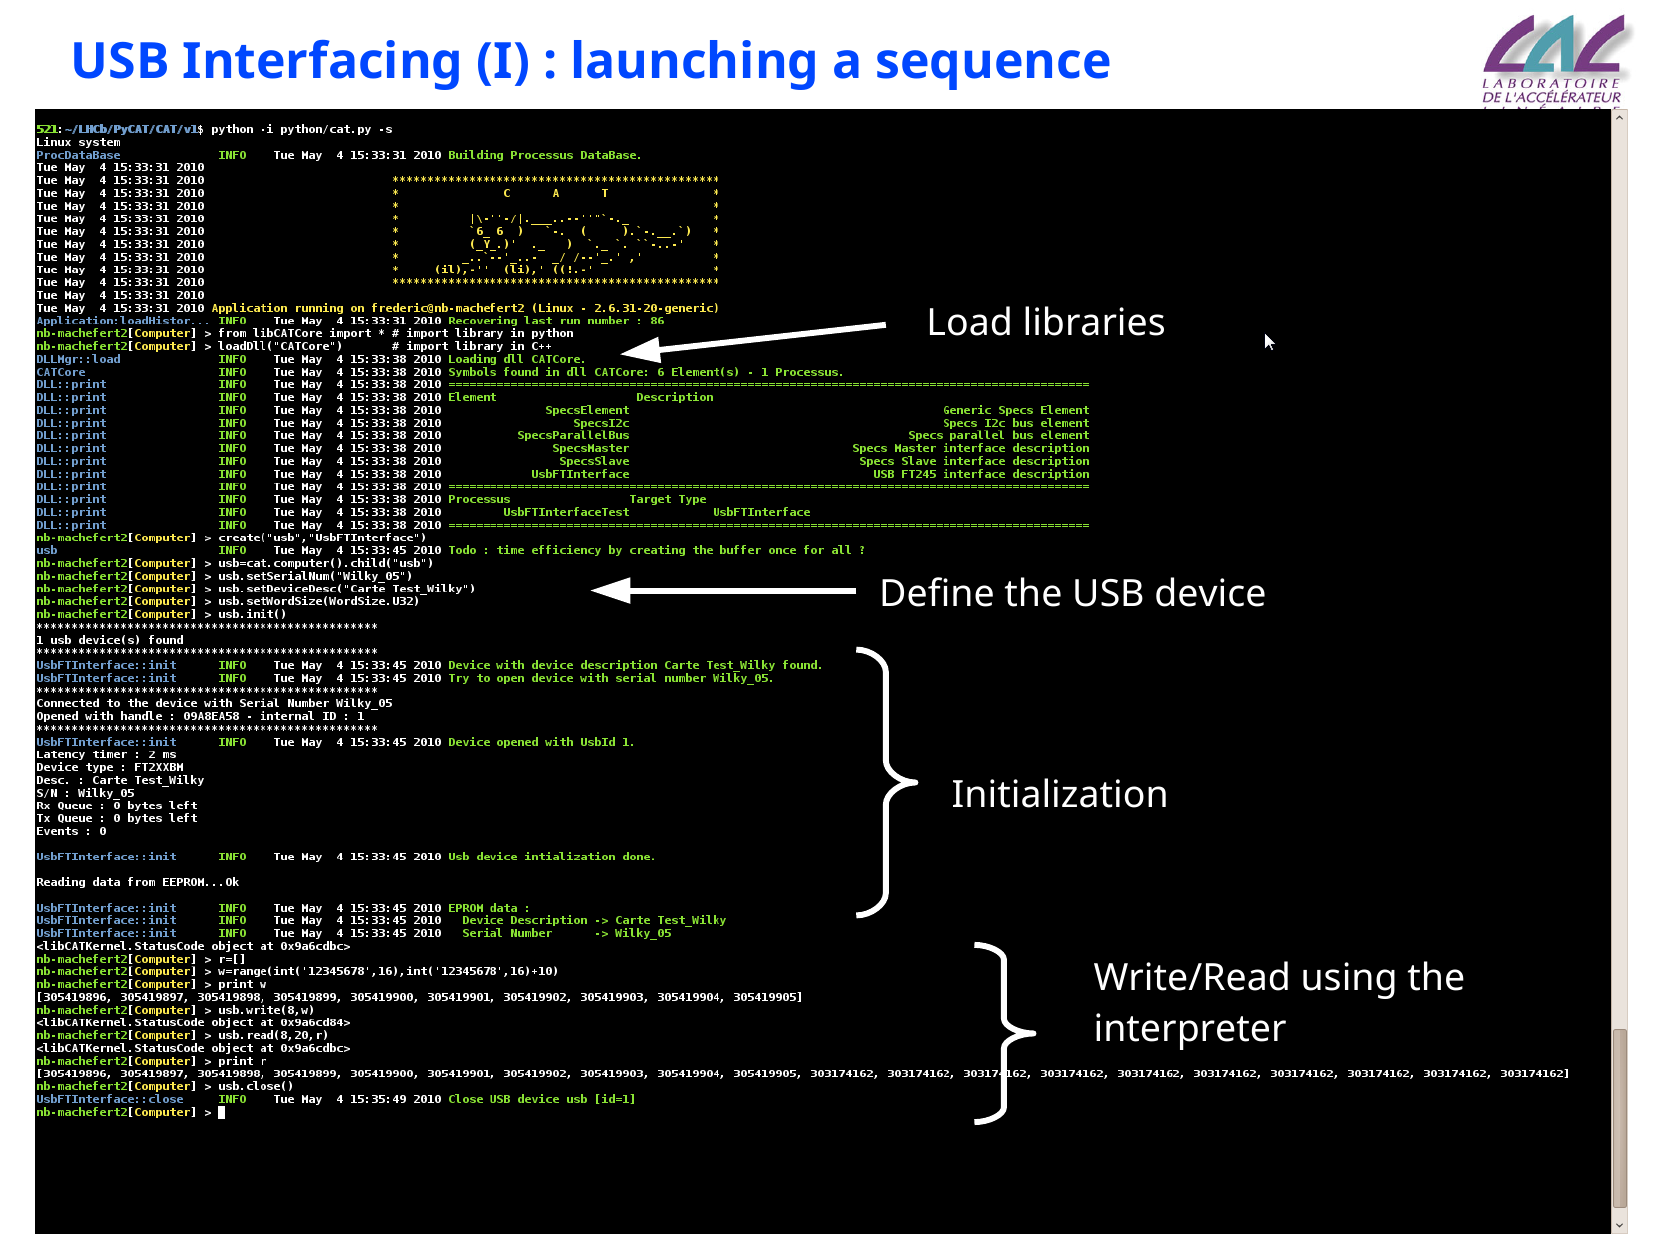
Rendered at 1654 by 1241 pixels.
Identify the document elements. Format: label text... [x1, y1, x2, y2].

text_box Define the USB device [879, 566, 1300, 611]
picture [35, 8, 1642, 1234]
text_box Write/Read using the interpreter [1093, 950, 1502, 1038]
text_box Initialization [951, 767, 1182, 812]
text_box Load libraries [926, 295, 1182, 339]
title USB Interfacing (I) : launching a sequence [70, 29, 1559, 89]
